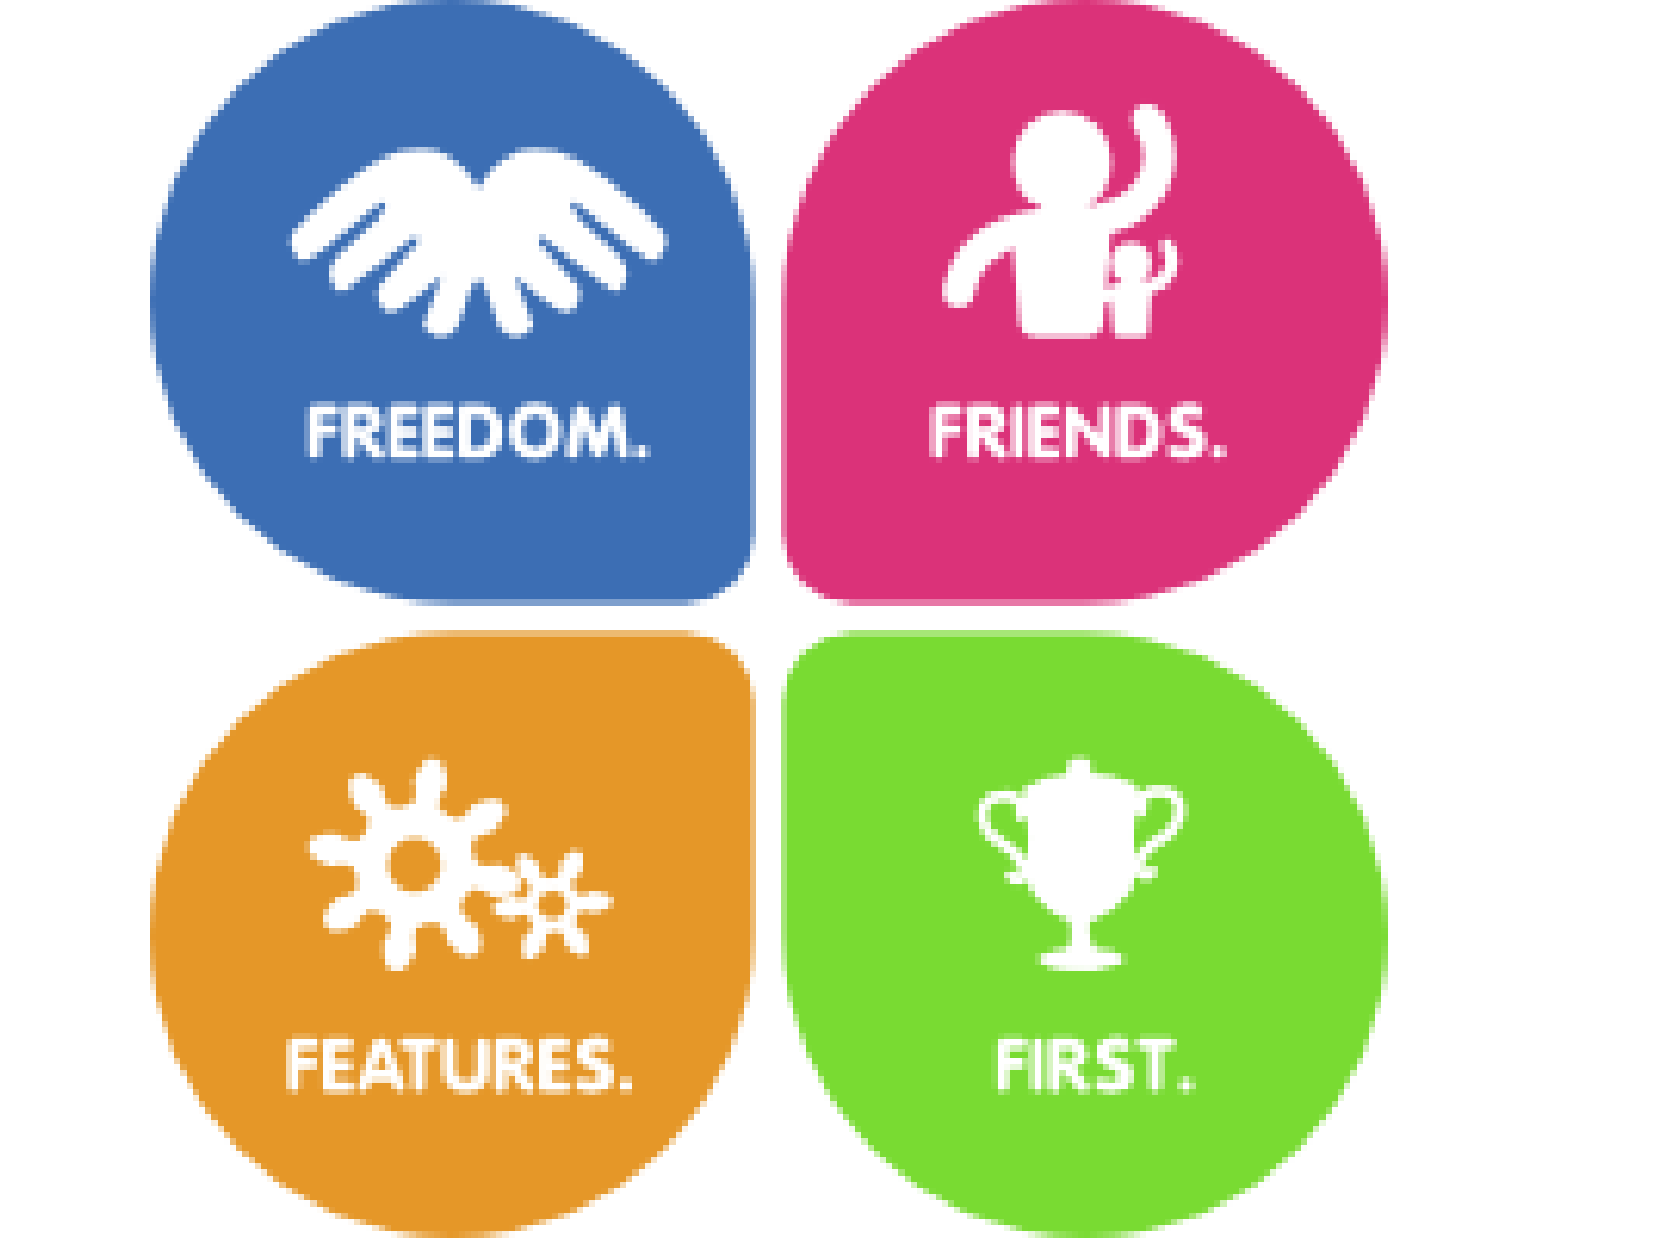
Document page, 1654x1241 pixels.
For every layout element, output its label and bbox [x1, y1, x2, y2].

picture [150, 0, 1388, 1238]
